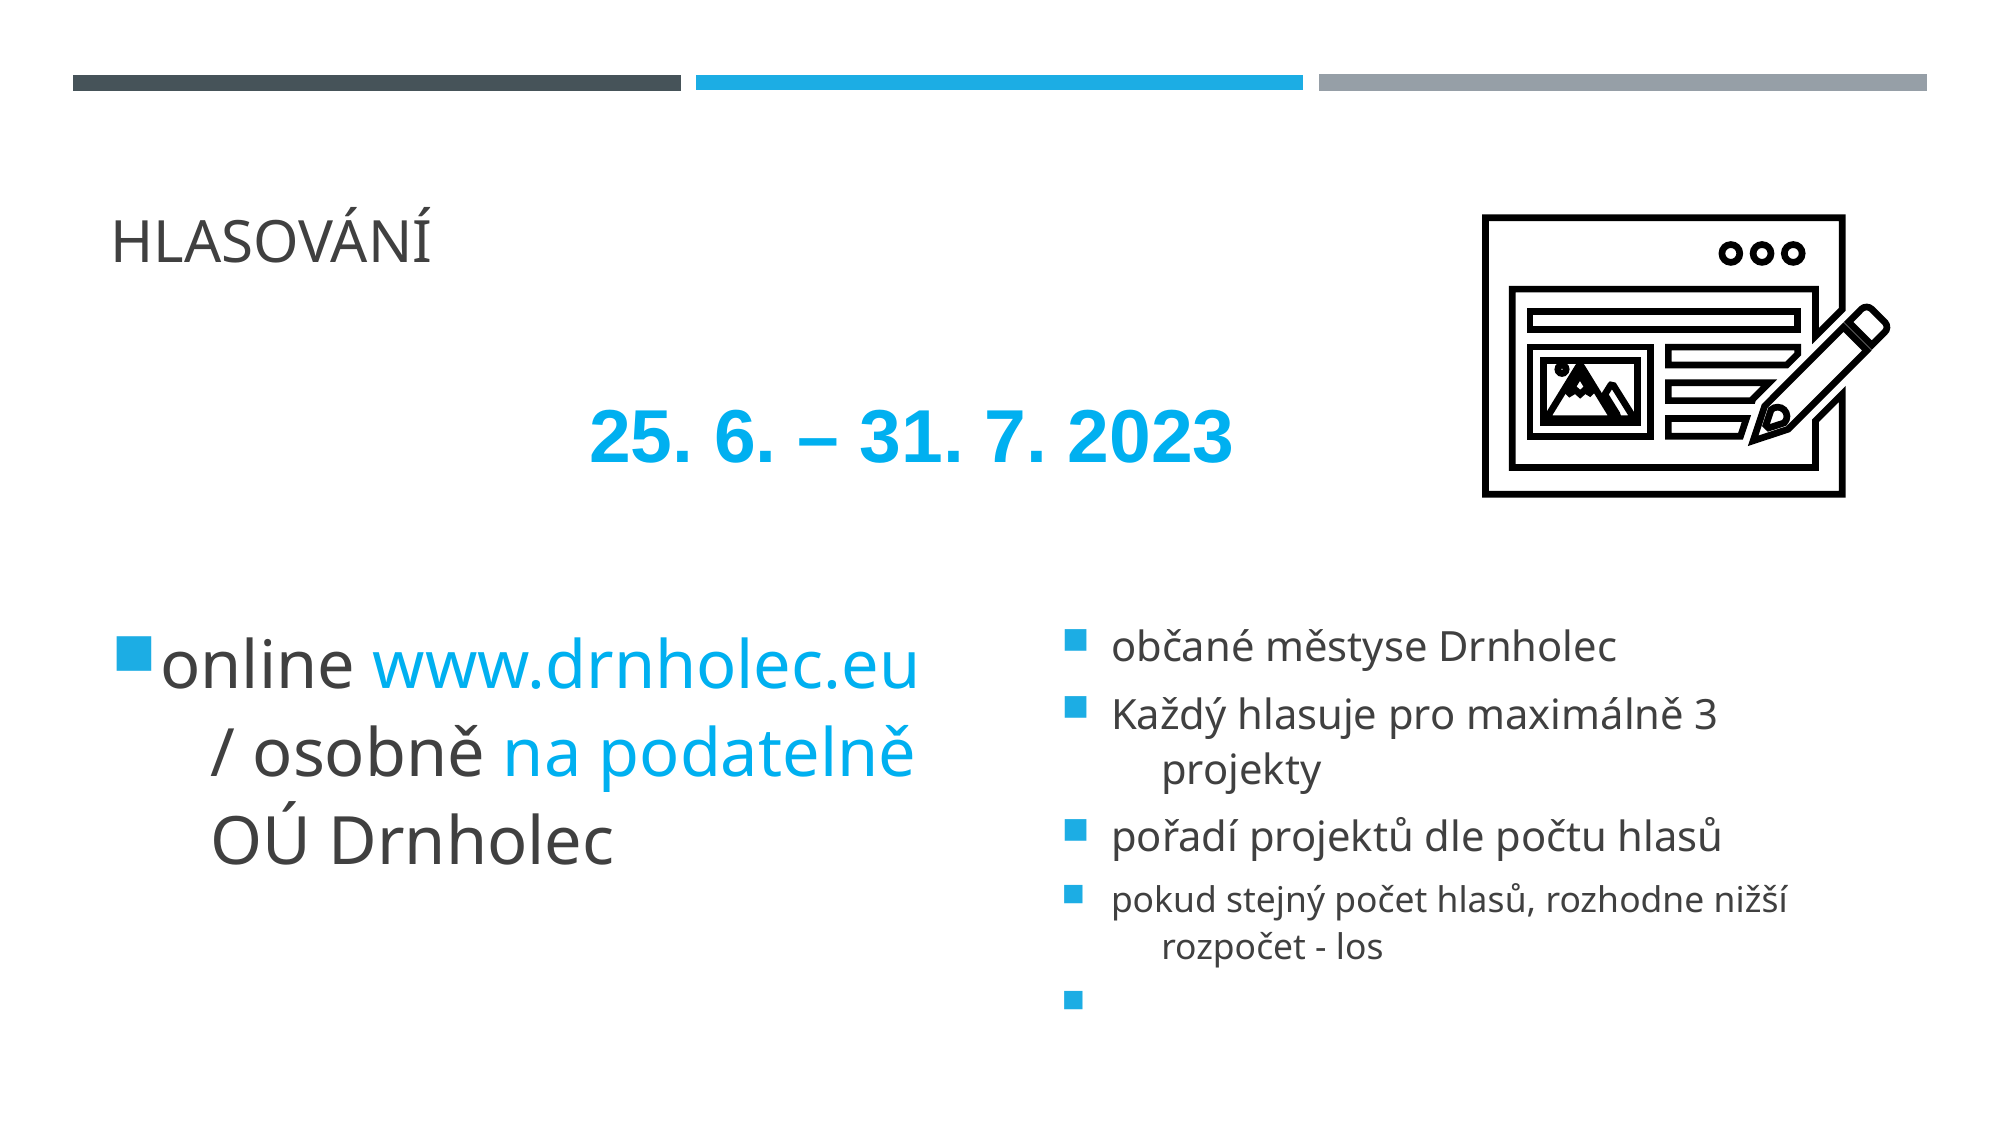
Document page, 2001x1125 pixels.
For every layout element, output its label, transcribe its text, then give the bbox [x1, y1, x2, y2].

picture [1465, 139, 1899, 573]
text_box 25. 6. – 31. 7. 2023 [499, 371, 1325, 448]
list online www.drnholec.eu / osobně na podatelně OÚ Drnholec [95, 447, 948, 1044]
list občané městyse Drnholec Každý hlasuje pro maximálně 3 projekty pořadí projektů dle počtu hlasů pokud stejný počet hlasů, rozhodne nižší rozpočet - los [1045, 522, 1899, 1119]
title hlasování [95, 119, 1905, 282]
